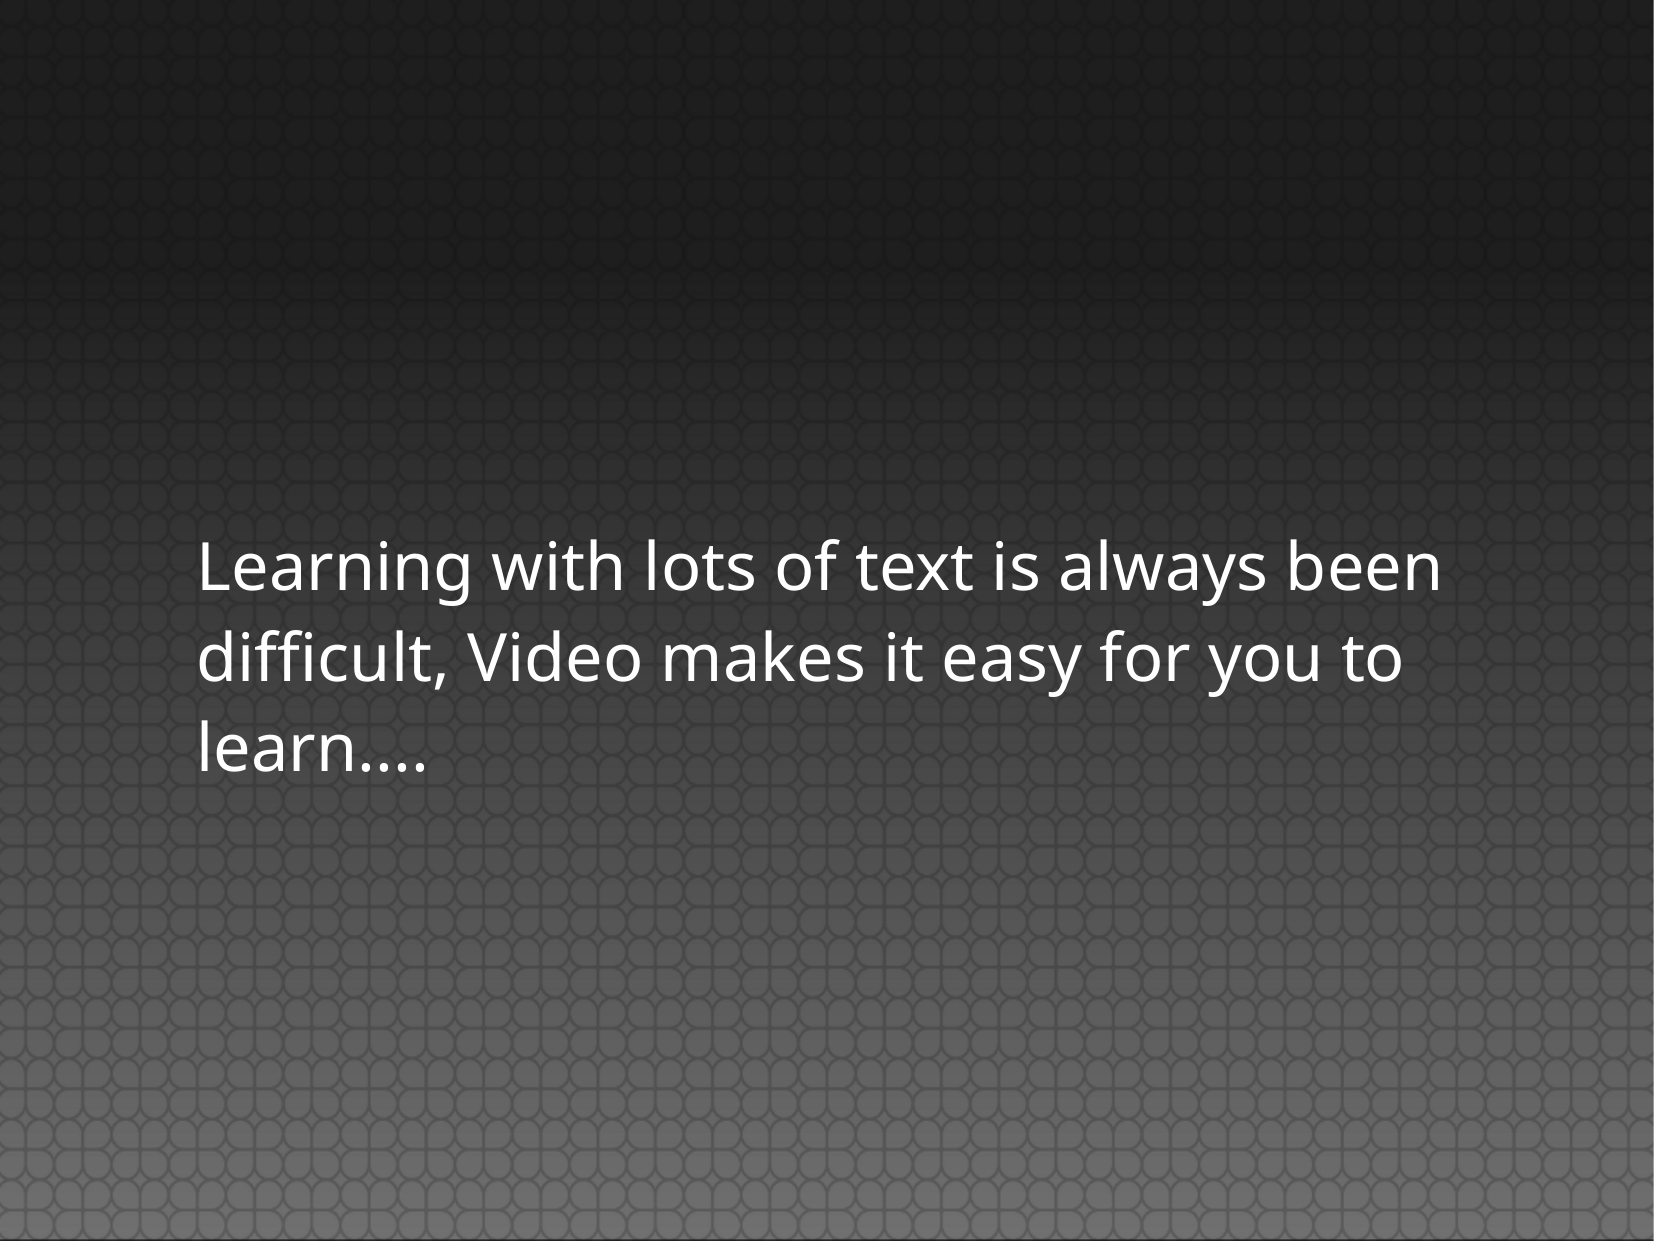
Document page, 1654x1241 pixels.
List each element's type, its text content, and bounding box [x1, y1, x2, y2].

list Learning with lots of text is always been difficult, Video makes it easy for you to learn.... [125, 519, 1614, 1157]
picture [0, 0, 1654, 1241]
